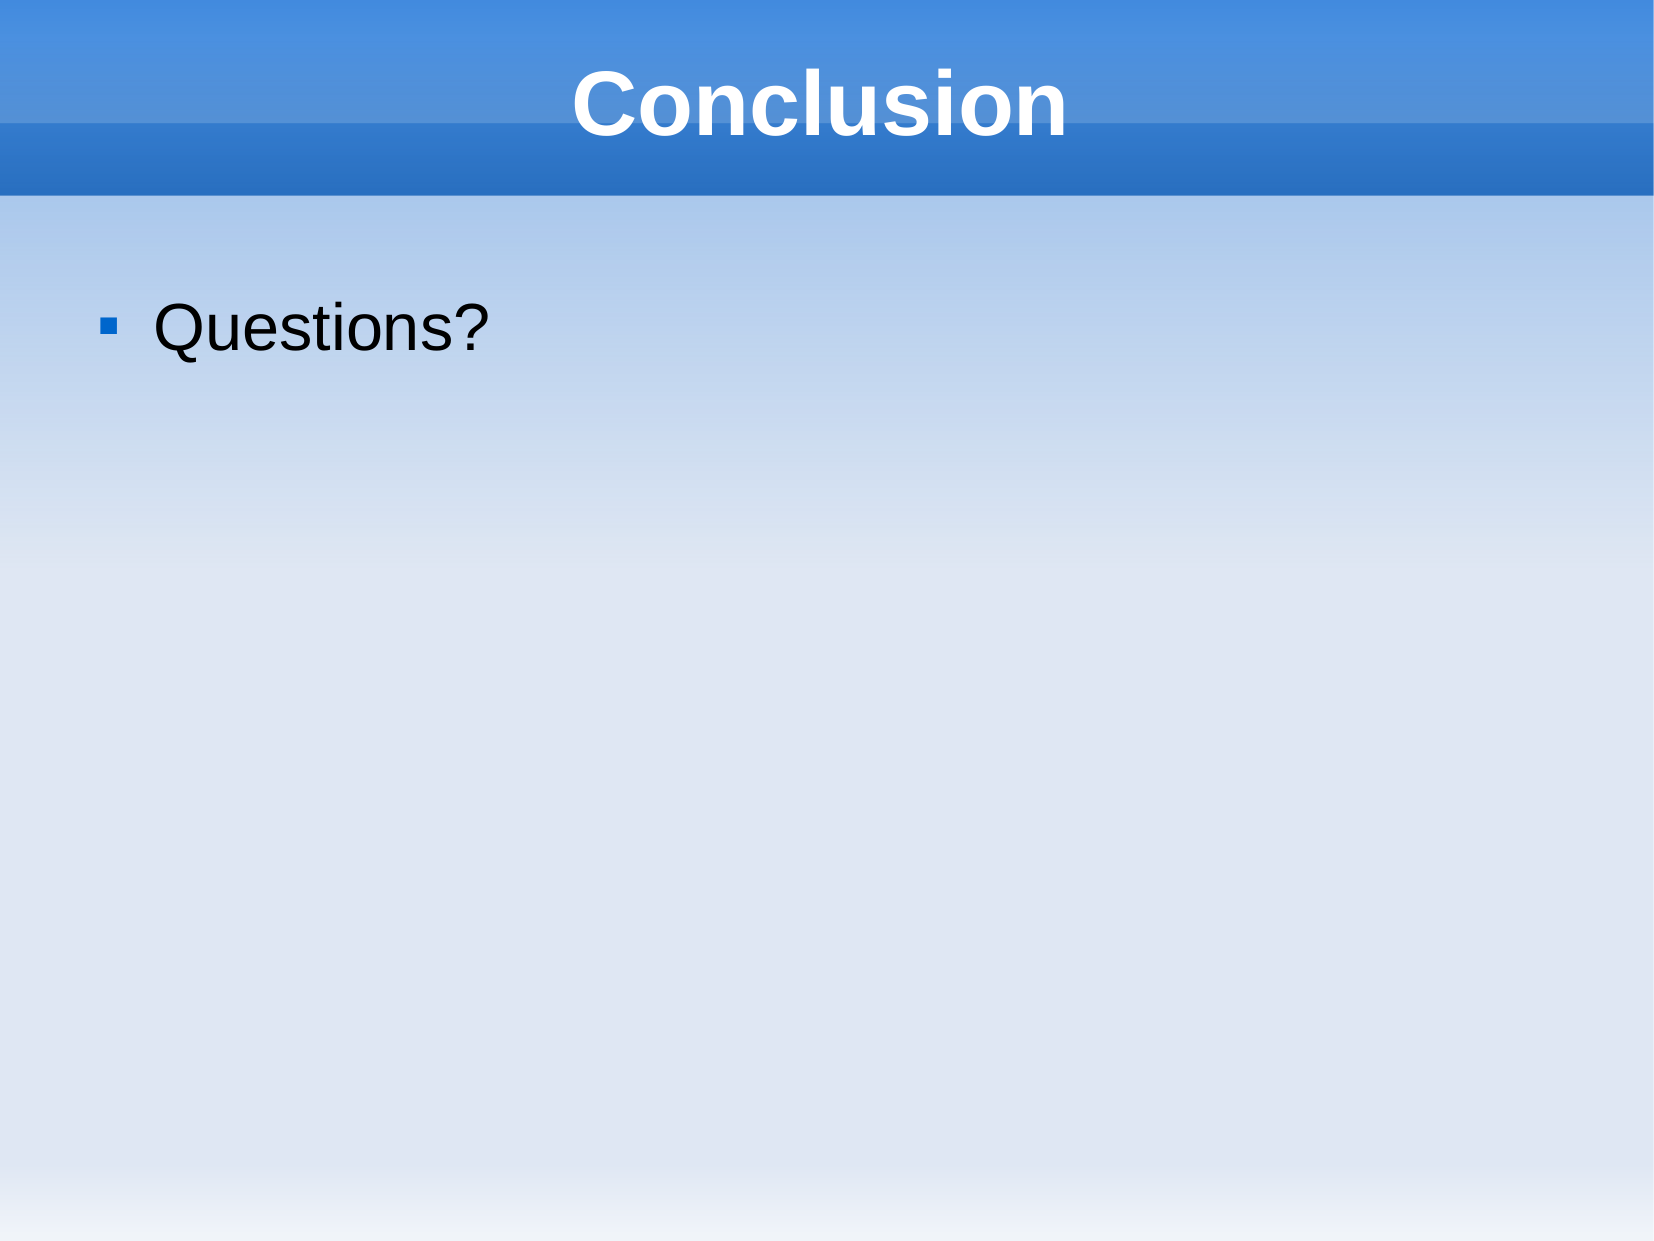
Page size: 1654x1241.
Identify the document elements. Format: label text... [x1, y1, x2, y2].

title Conclusion [76, 7, 1565, 200]
picture [0, 0, 1654, 1241]
list Questions? [82, 290, 1571, 1094]
